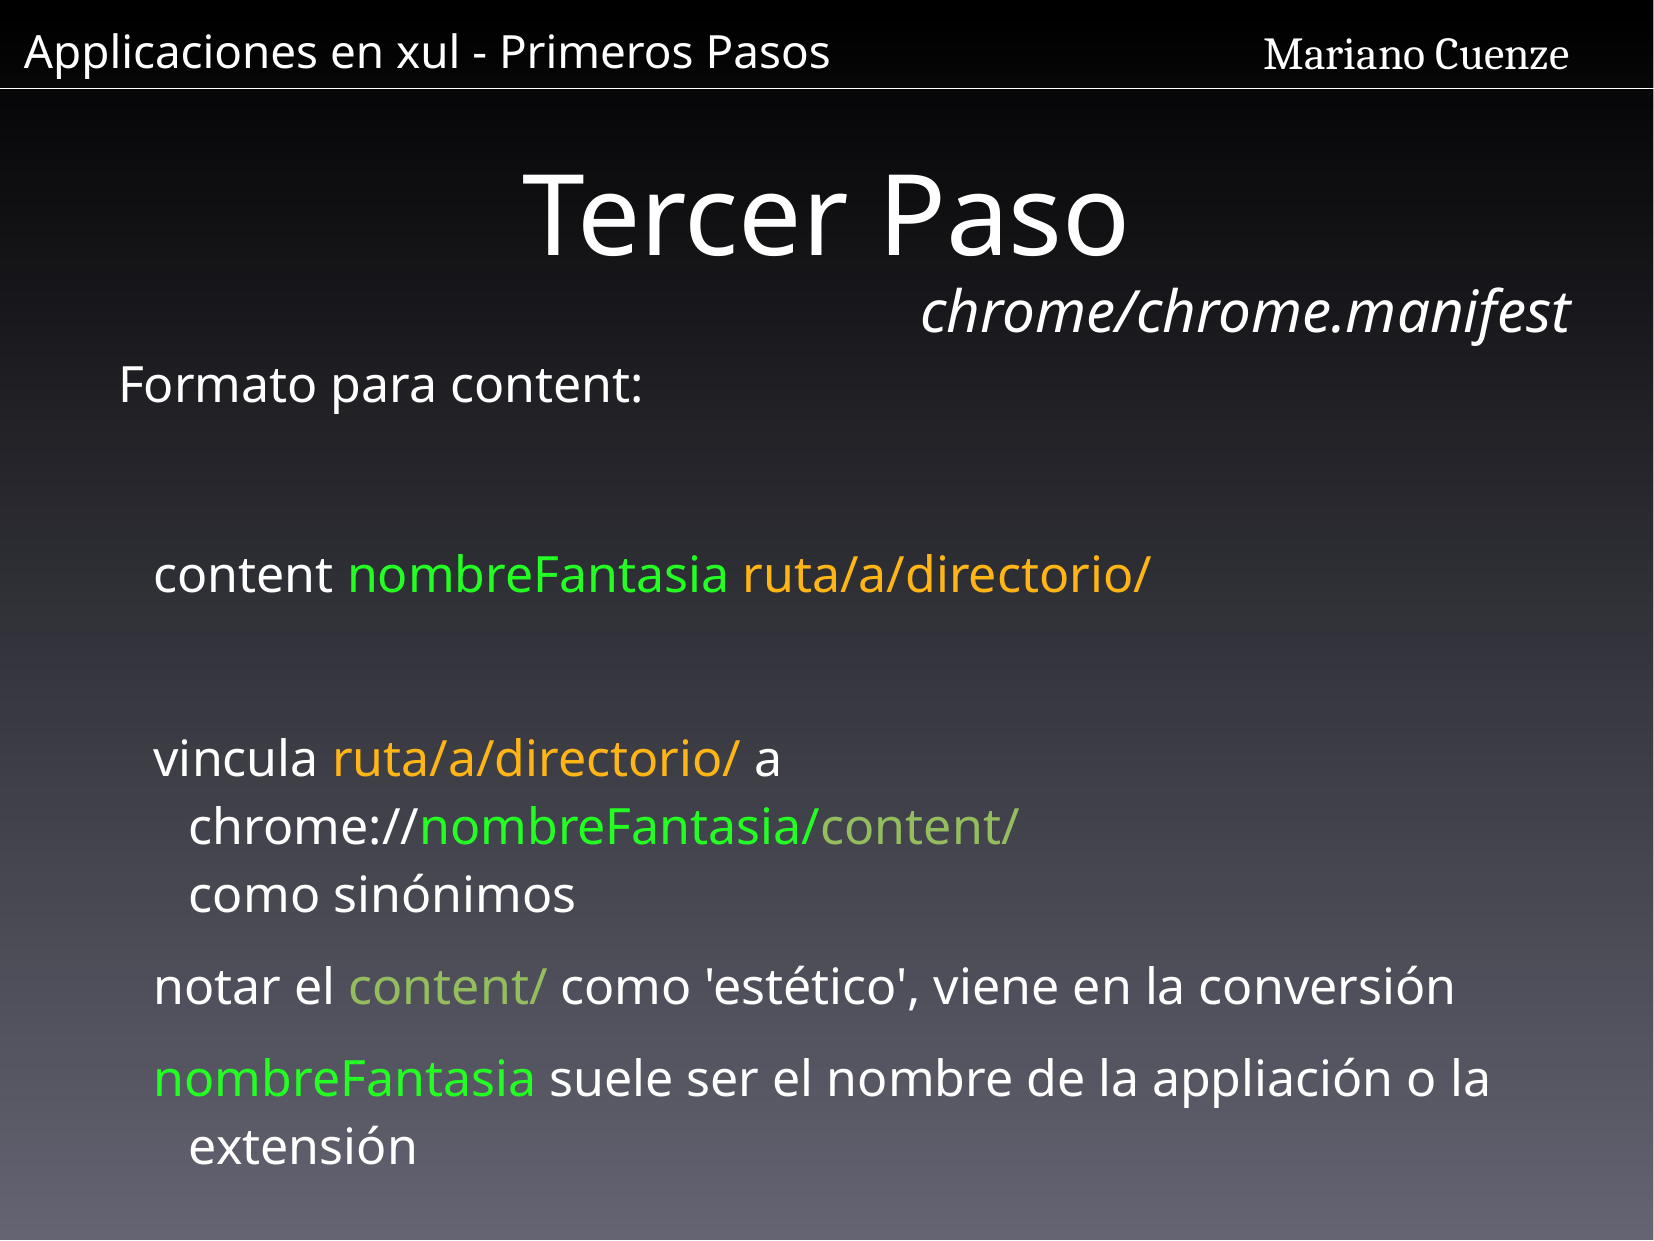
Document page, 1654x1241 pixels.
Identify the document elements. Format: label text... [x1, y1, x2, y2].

list Formato para content: content nombreFantasia ruta/a/directorio/ vincula ruta/a/directorio/ a chrome://nombreFantasia/content/ como sinónimos notar el content/ como 'estético', viene en la conversión nombreFantasia suele ser el nombre de la appliación o la extensión [82, 355, 1571, 1153]
list [76, 347, 1565, 1152]
text_box Applicaciones en xul - Primeros Pasos [9, 11, 899, 80]
title chrome/chrome.manifest [82, 265, 1571, 355]
title Tercer Paso [82, 108, 1571, 265]
text_box Mariano Cuenze [1249, 20, 1648, 88]
